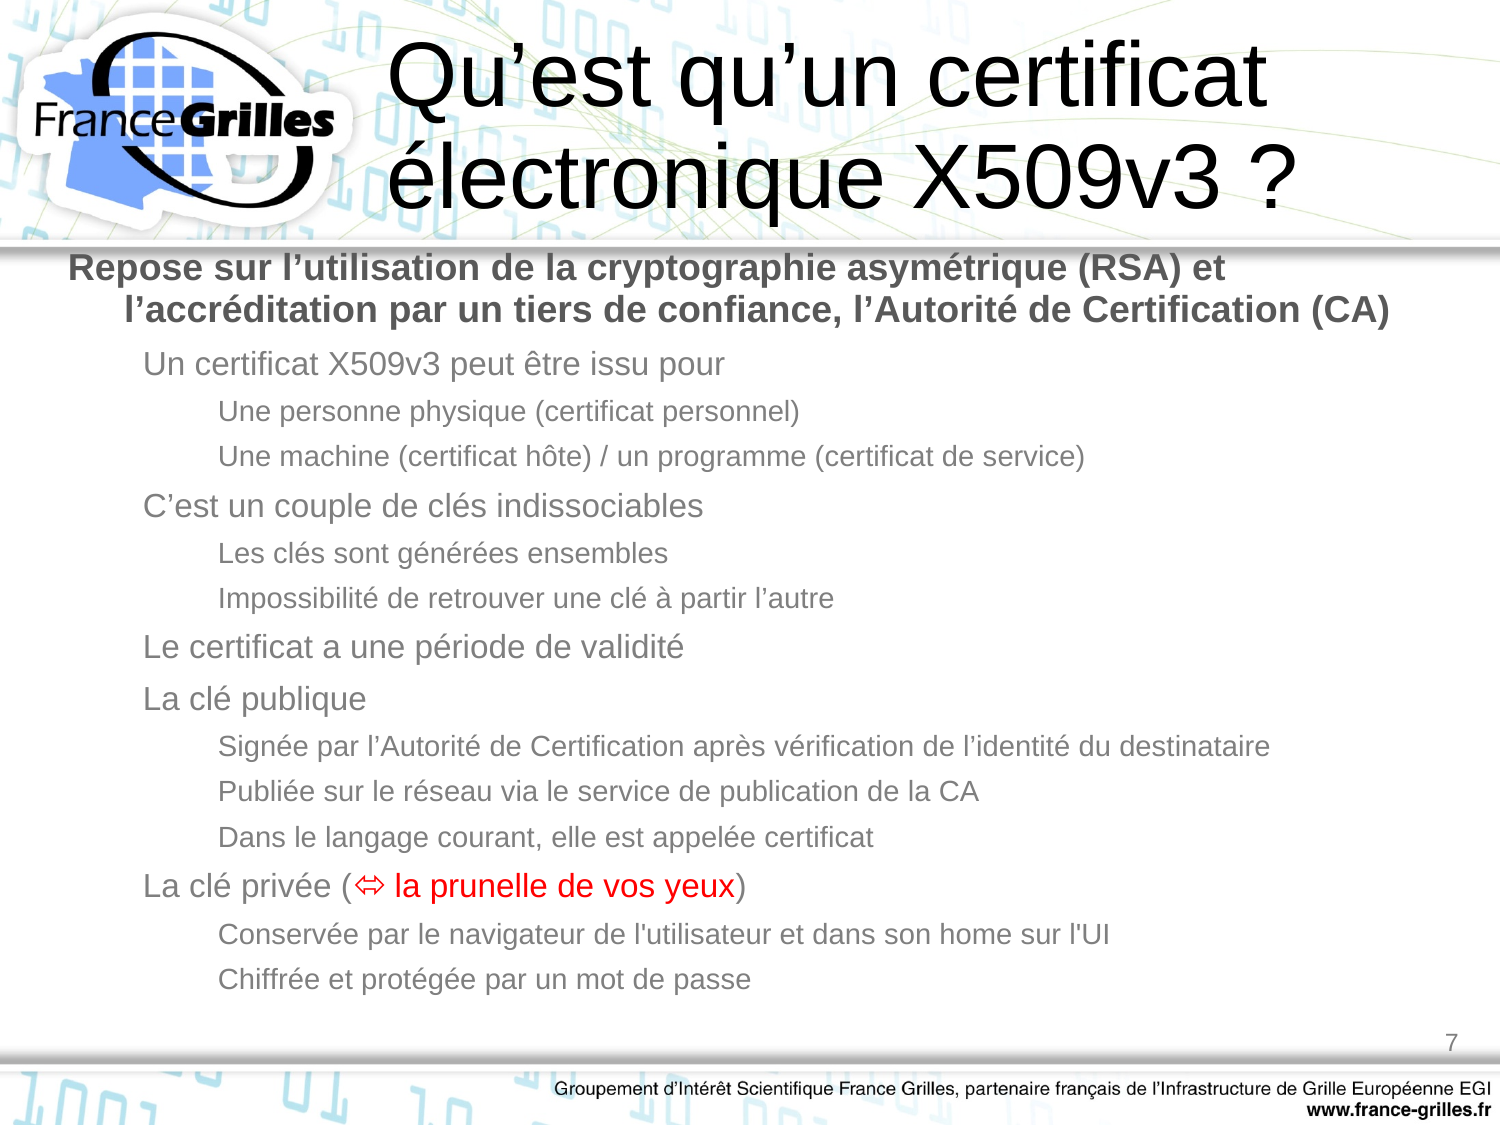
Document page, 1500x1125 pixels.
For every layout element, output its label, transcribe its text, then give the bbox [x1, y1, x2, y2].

picture [0, 0, 1500, 1125]
title Qu’est qu’un certificat électronique X509v3 ? [372, 4, 1459, 238]
list Repose sur l’utilisation de la cryptographie asymétrique (RSA) et l’accréditation par un tiers de confiance, l’Autorité de Certification (CA) Un certificat X509v3 peut être issu pour Une personne physique (certificat personnel) Une machine (certificat hôte) / un programme (certificat de service) C’est un couple de clés indissociables Les clés sont générées ensembles Impossibilité de retrouver une clé à partir l’autre Le certificat a une période de validité La clé publique Signée par l’Autorité de Certification après vérification de l’identité du destinataire Publiée sur le réseau via le service de publication de la CA Dans le langage courant, elle est appelée certificat La clé privée ( la prunelle de vos yeux) Conservée par le navigateur de l'utilisateur et dans son home sur l'UI Chiffrée et protégée par un mot de passe [53, 238, 1459, 1071]
